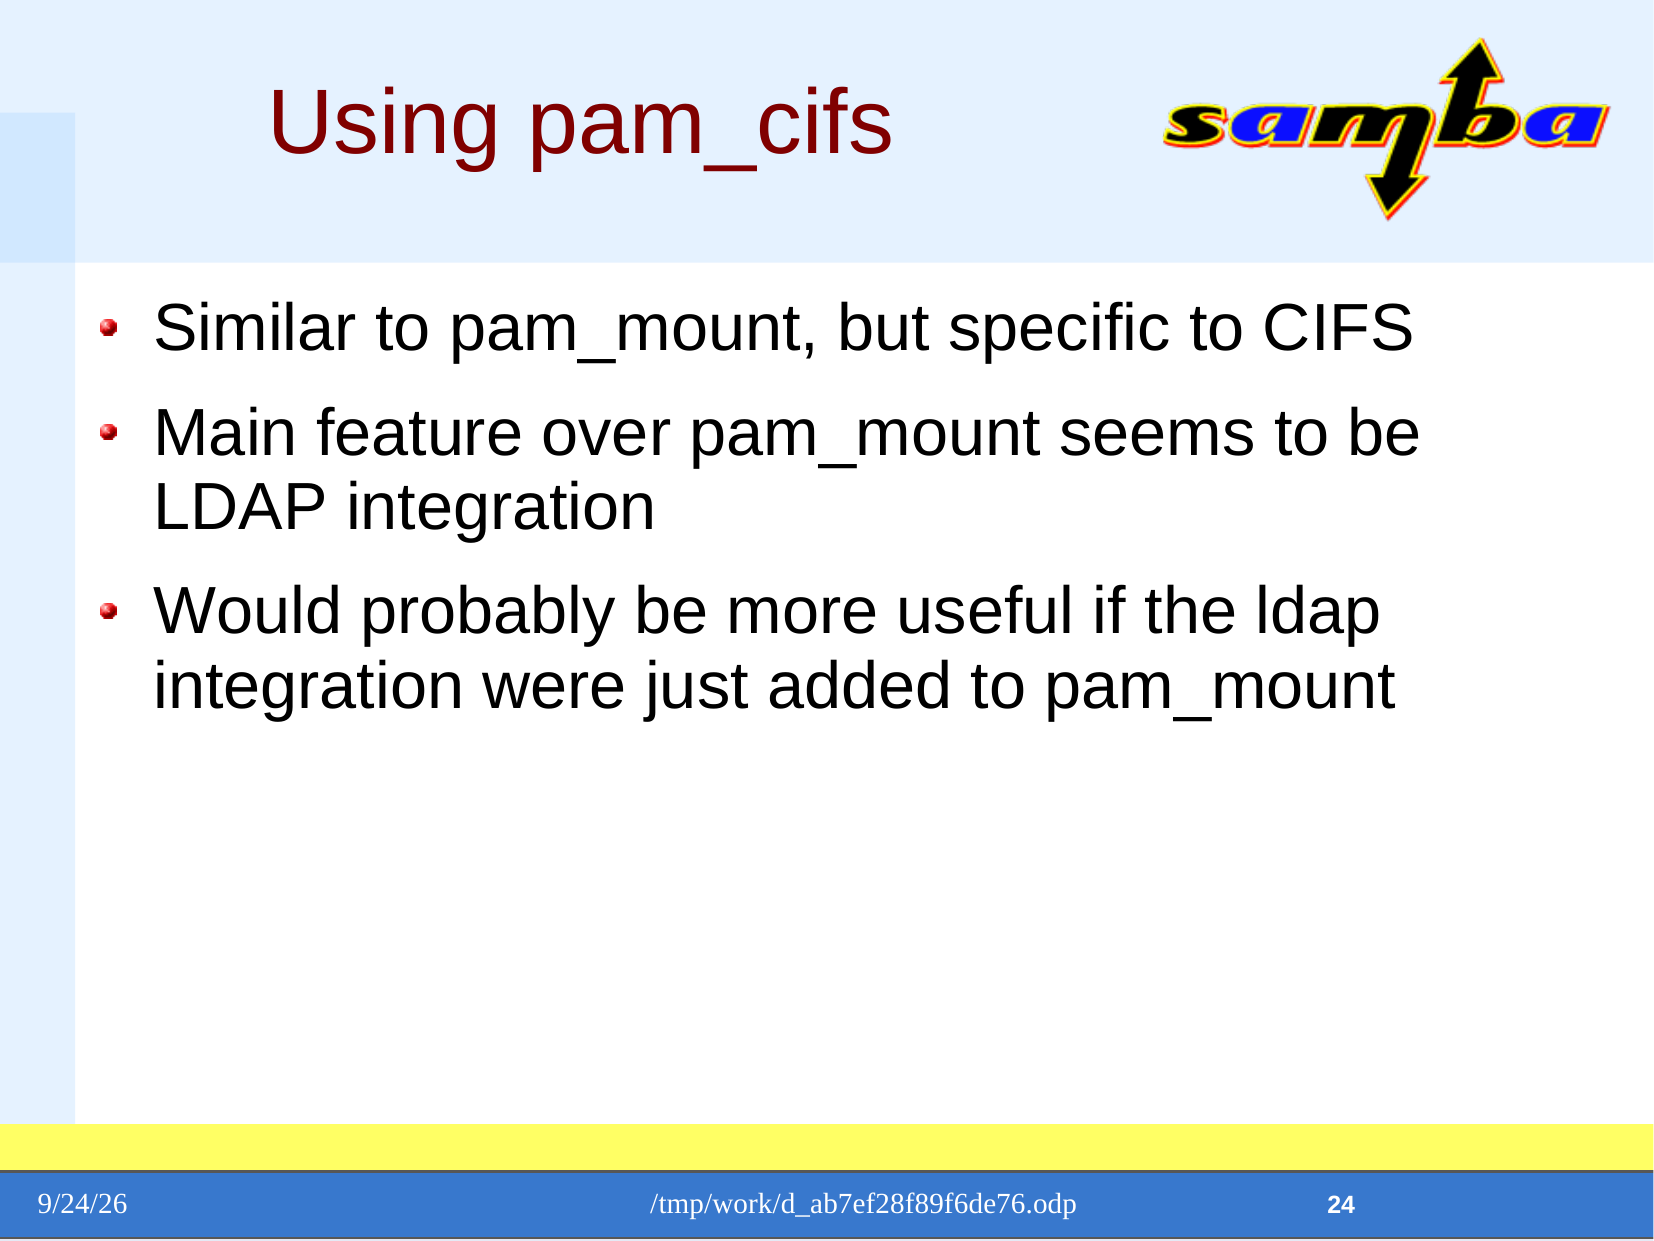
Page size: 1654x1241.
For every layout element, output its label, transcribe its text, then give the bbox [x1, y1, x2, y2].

list Similar to pam_mount, but specific to CIFS Main feature over pam_mount seems to be LDAP integration Would probably be more useful if the ldap integration were just added to pam_mount [82, 290, 1571, 1073]
picture [793, 1227, 799, 1238]
picture [1163, 37, 1613, 225]
title Using pam_cifs [0, 7, 1163, 238]
picture [0, 1124, 1654, 1241]
